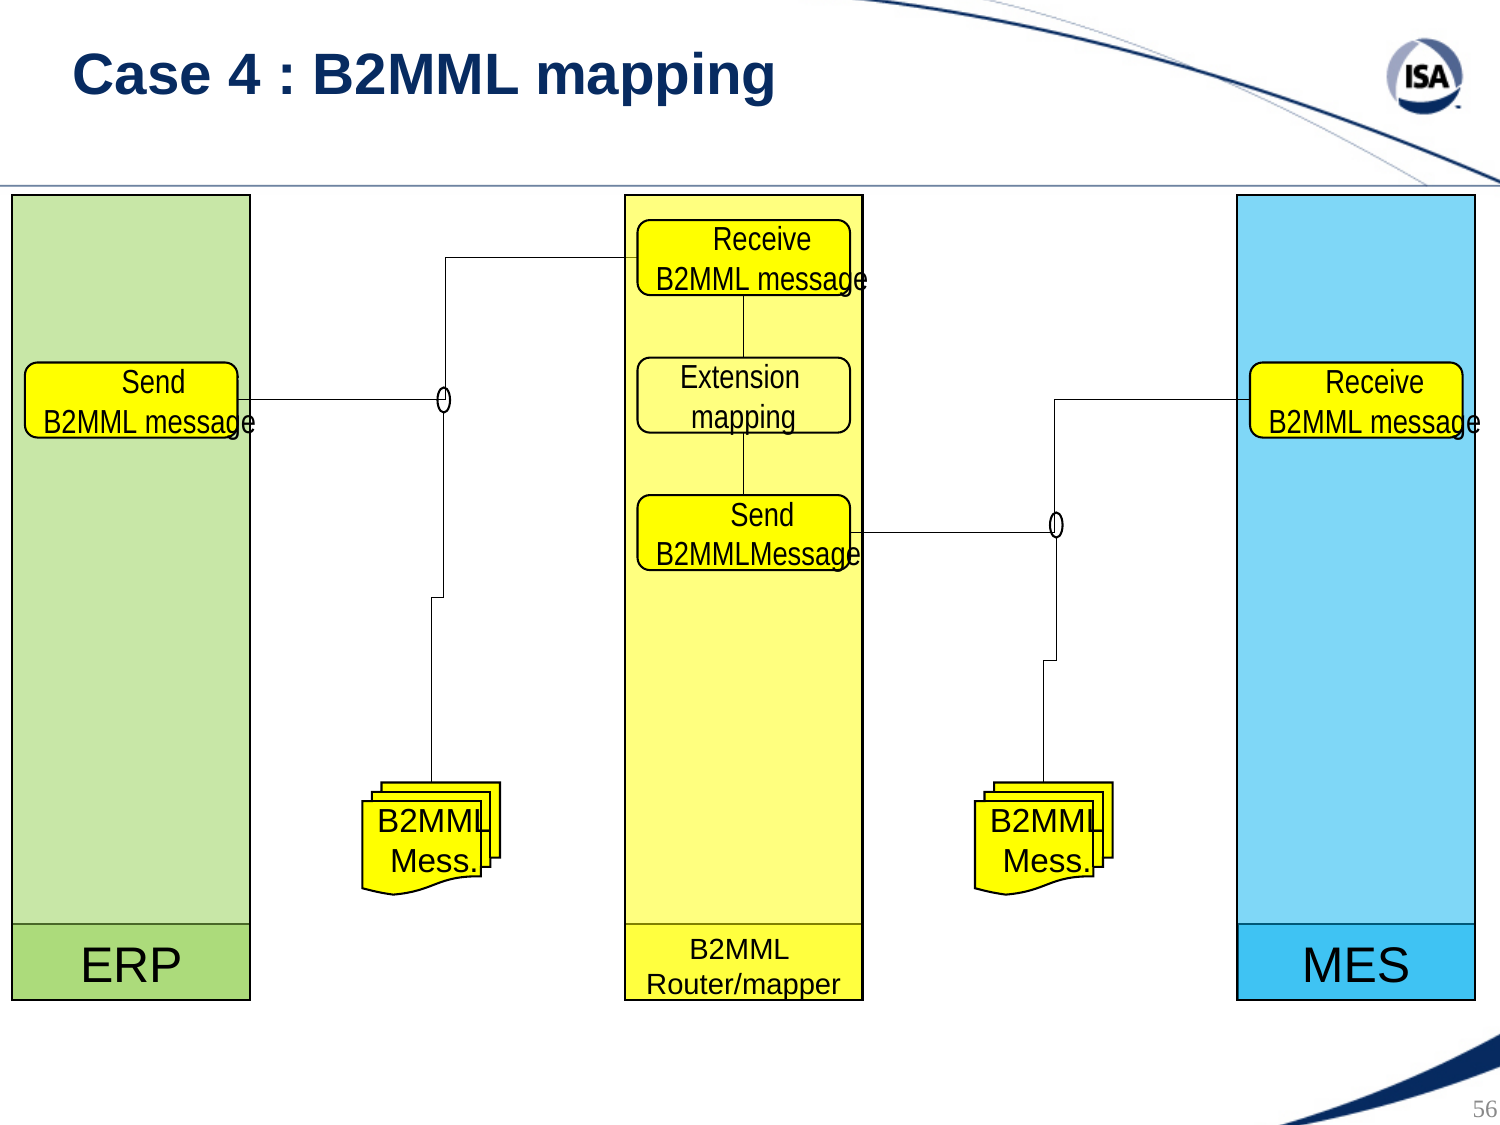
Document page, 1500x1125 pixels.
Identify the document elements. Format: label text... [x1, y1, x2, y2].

picture [0, 0, 1500, 1125]
text_box Extension mapping [637, 357, 851, 433]
text_box ERP [12, 195, 250, 1000]
text_box B2MML Mess. [362, 782, 501, 895]
text_box Receive B2MML message [1250, 362, 1463, 438]
text_box Send B2MML message [24, 362, 238, 438]
text_box B2MML Mess. [975, 782, 1113, 895]
text_box Send B2MMLMessage [637, 495, 851, 571]
text_box B2MML Router/mapper [624, 195, 863, 1000]
text_box Receive B2MML message [637, 220, 851, 296]
title Case 4 : B2MML mapping [57, 28, 1333, 217]
text_box MES [1237, 195, 1475, 1000]
